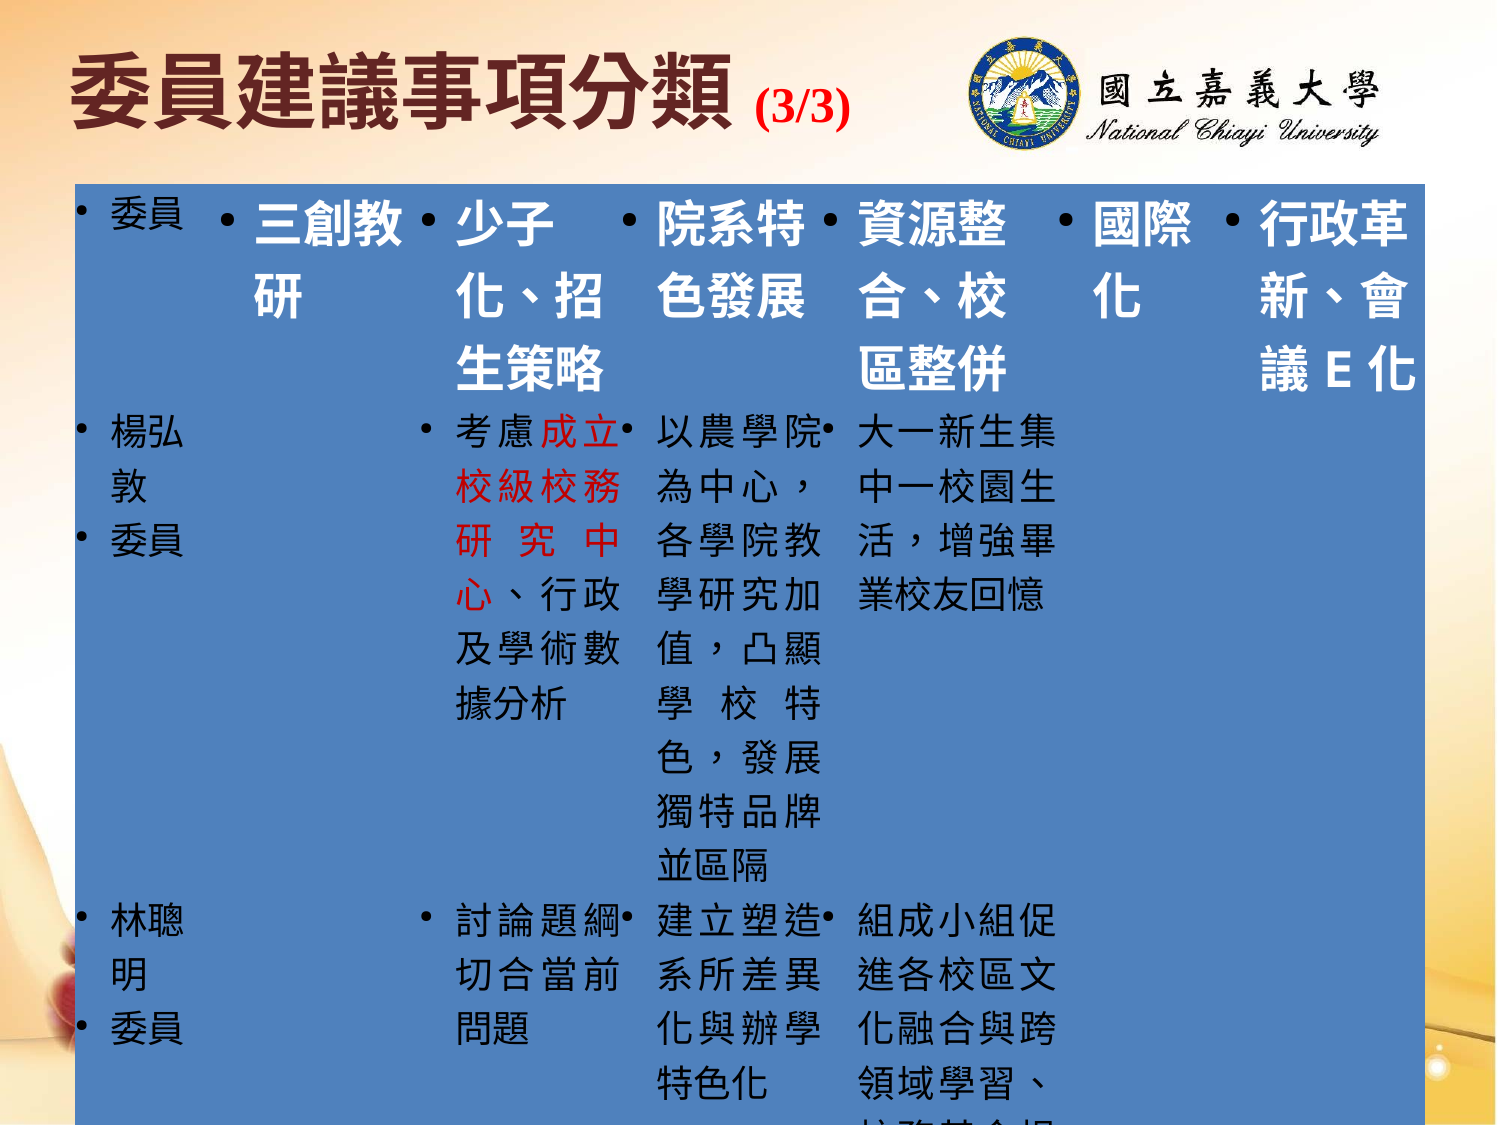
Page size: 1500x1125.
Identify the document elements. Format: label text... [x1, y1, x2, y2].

table_header 三創教研 [218, 184, 420, 402]
table_cell 楊弘敦 委員 [75, 402, 218, 891]
table_cell 考慮成立校級校務研究中心、行政及學術數據分析 [420, 402, 621, 891]
table_header 資源整合、校區整併 [822, 184, 1057, 402]
table_cell 大一新生集中一校園生活，增強畢業校友回憶 [822, 402, 1057, 891]
table_header 行政革新、會議E化 [1224, 184, 1425, 402]
table_header 國際化 [1057, 184, 1224, 402]
table_cell 建立塑造系所差異化與辦學特色化 [621, 891, 822, 1125]
table_cell 以農學院為中心，各學院教學研究加值，凸顯學校特色，發展獨特品牌並區隔 [621, 402, 822, 891]
table_cell [1057, 402, 1224, 891]
table_cell [1224, 891, 1425, 1125]
table_header 委員 [75, 184, 218, 402]
table_cell [1224, 402, 1425, 891]
table_cell [218, 402, 420, 891]
table_header 少子化、招生策略 [420, 184, 621, 402]
title 委員建議事項分類(3/3) [53, 30, 1404, 147]
table_cell 林聰明 委員 [75, 891, 218, 1125]
table_header 院系特色發展 [621, 184, 822, 402]
table_cell [1057, 891, 1224, 1125]
table_cell [218, 891, 420, 1125]
table_cell 組成小組促進各校區文化融合與跨領域學習、校務基金挹注改進校園分散問題 [822, 891, 1057, 1125]
table_cell 討論題綱切合當前問題 [420, 891, 621, 1125]
